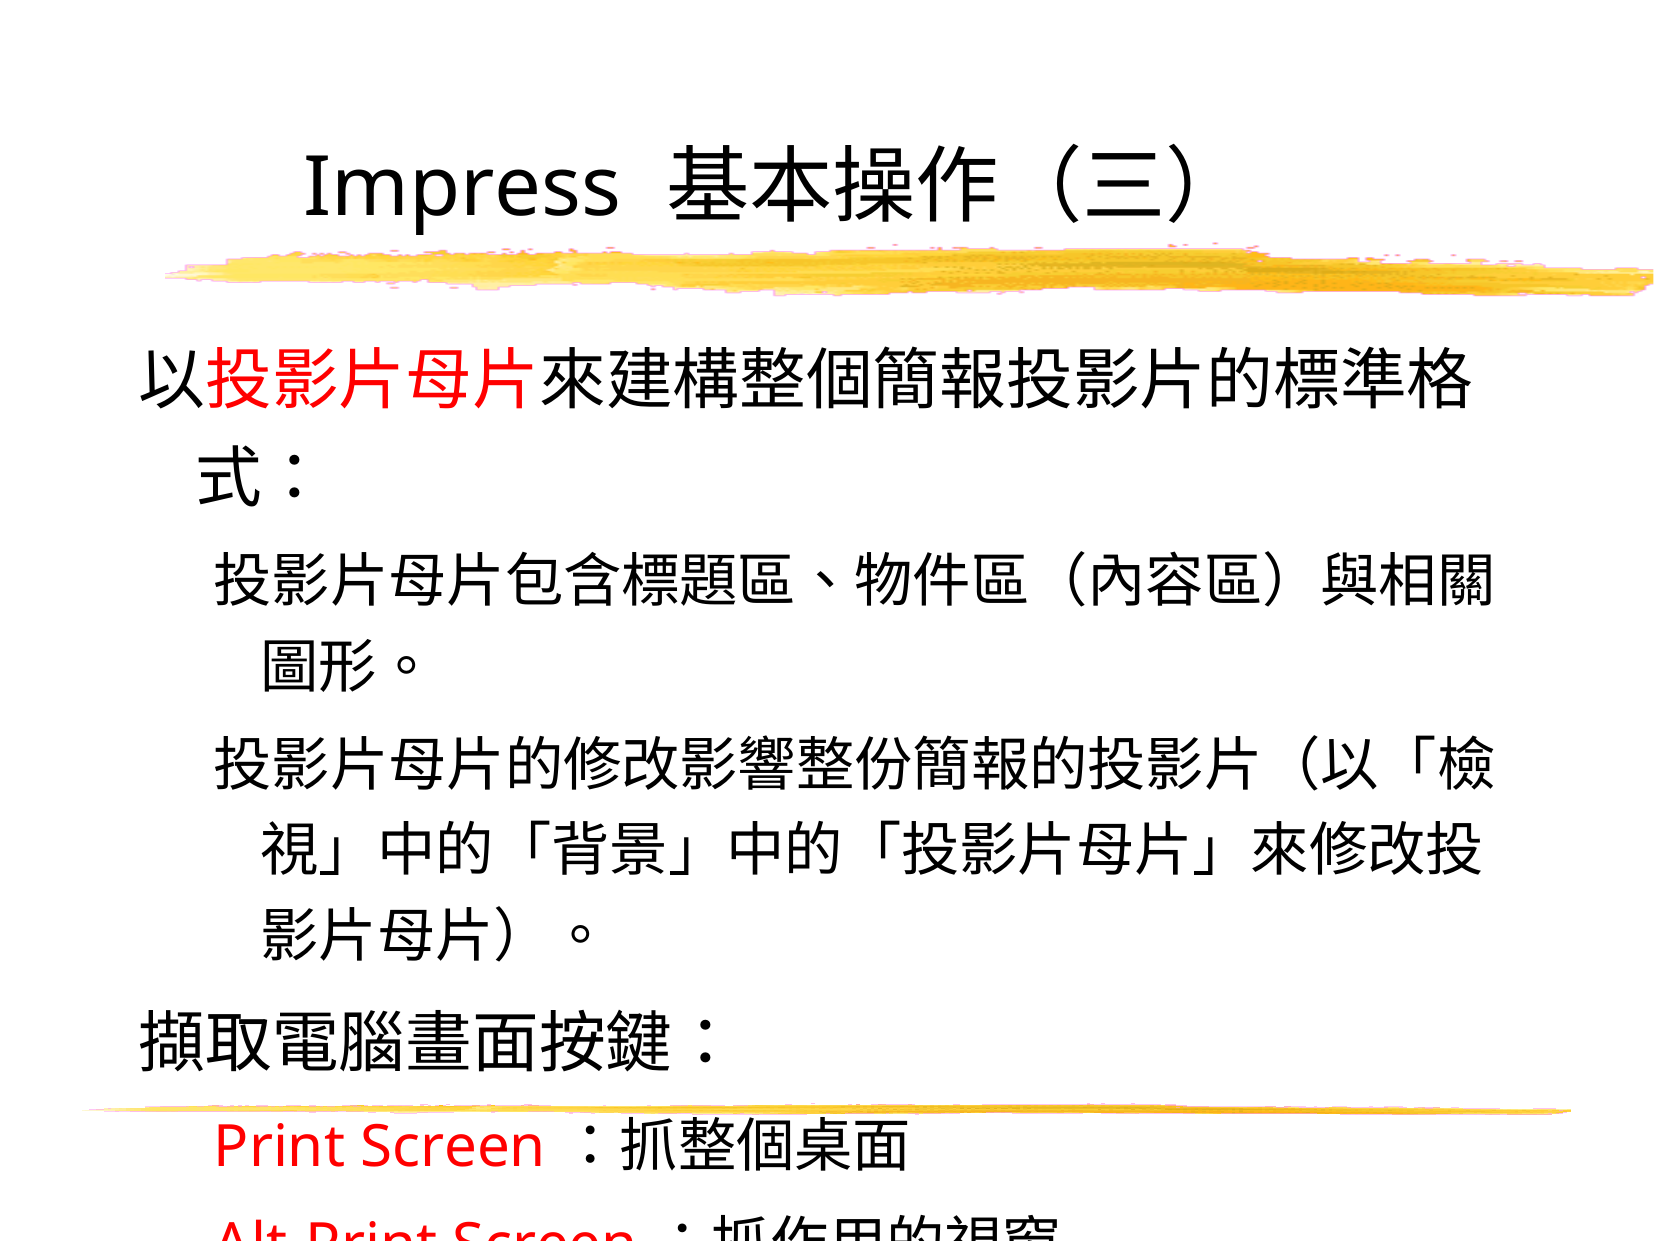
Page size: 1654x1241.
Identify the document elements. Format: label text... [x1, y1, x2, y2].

list 以投影片母片來建構整個簡報投影片的標準格式： 投影片母片包含標題區、物件區（內容區）與相關圖形。 投影片母片的修改影響整份簡報的投影片（以「檢視」中的「背景」中的「投影片母片」來修改投影片母片）。 擷取電腦畫面按鍵： Print Screen：抓整個桌面 Alt-Print Screen：抓作用的視窗 [124, 316, 1530, 1139]
title Impress 基本操作（三） [73, 41, 1479, 249]
picture [82, 1102, 124, 1117]
picture [1530, 1102, 1571, 1117]
picture [165, 237, 1654, 308]
